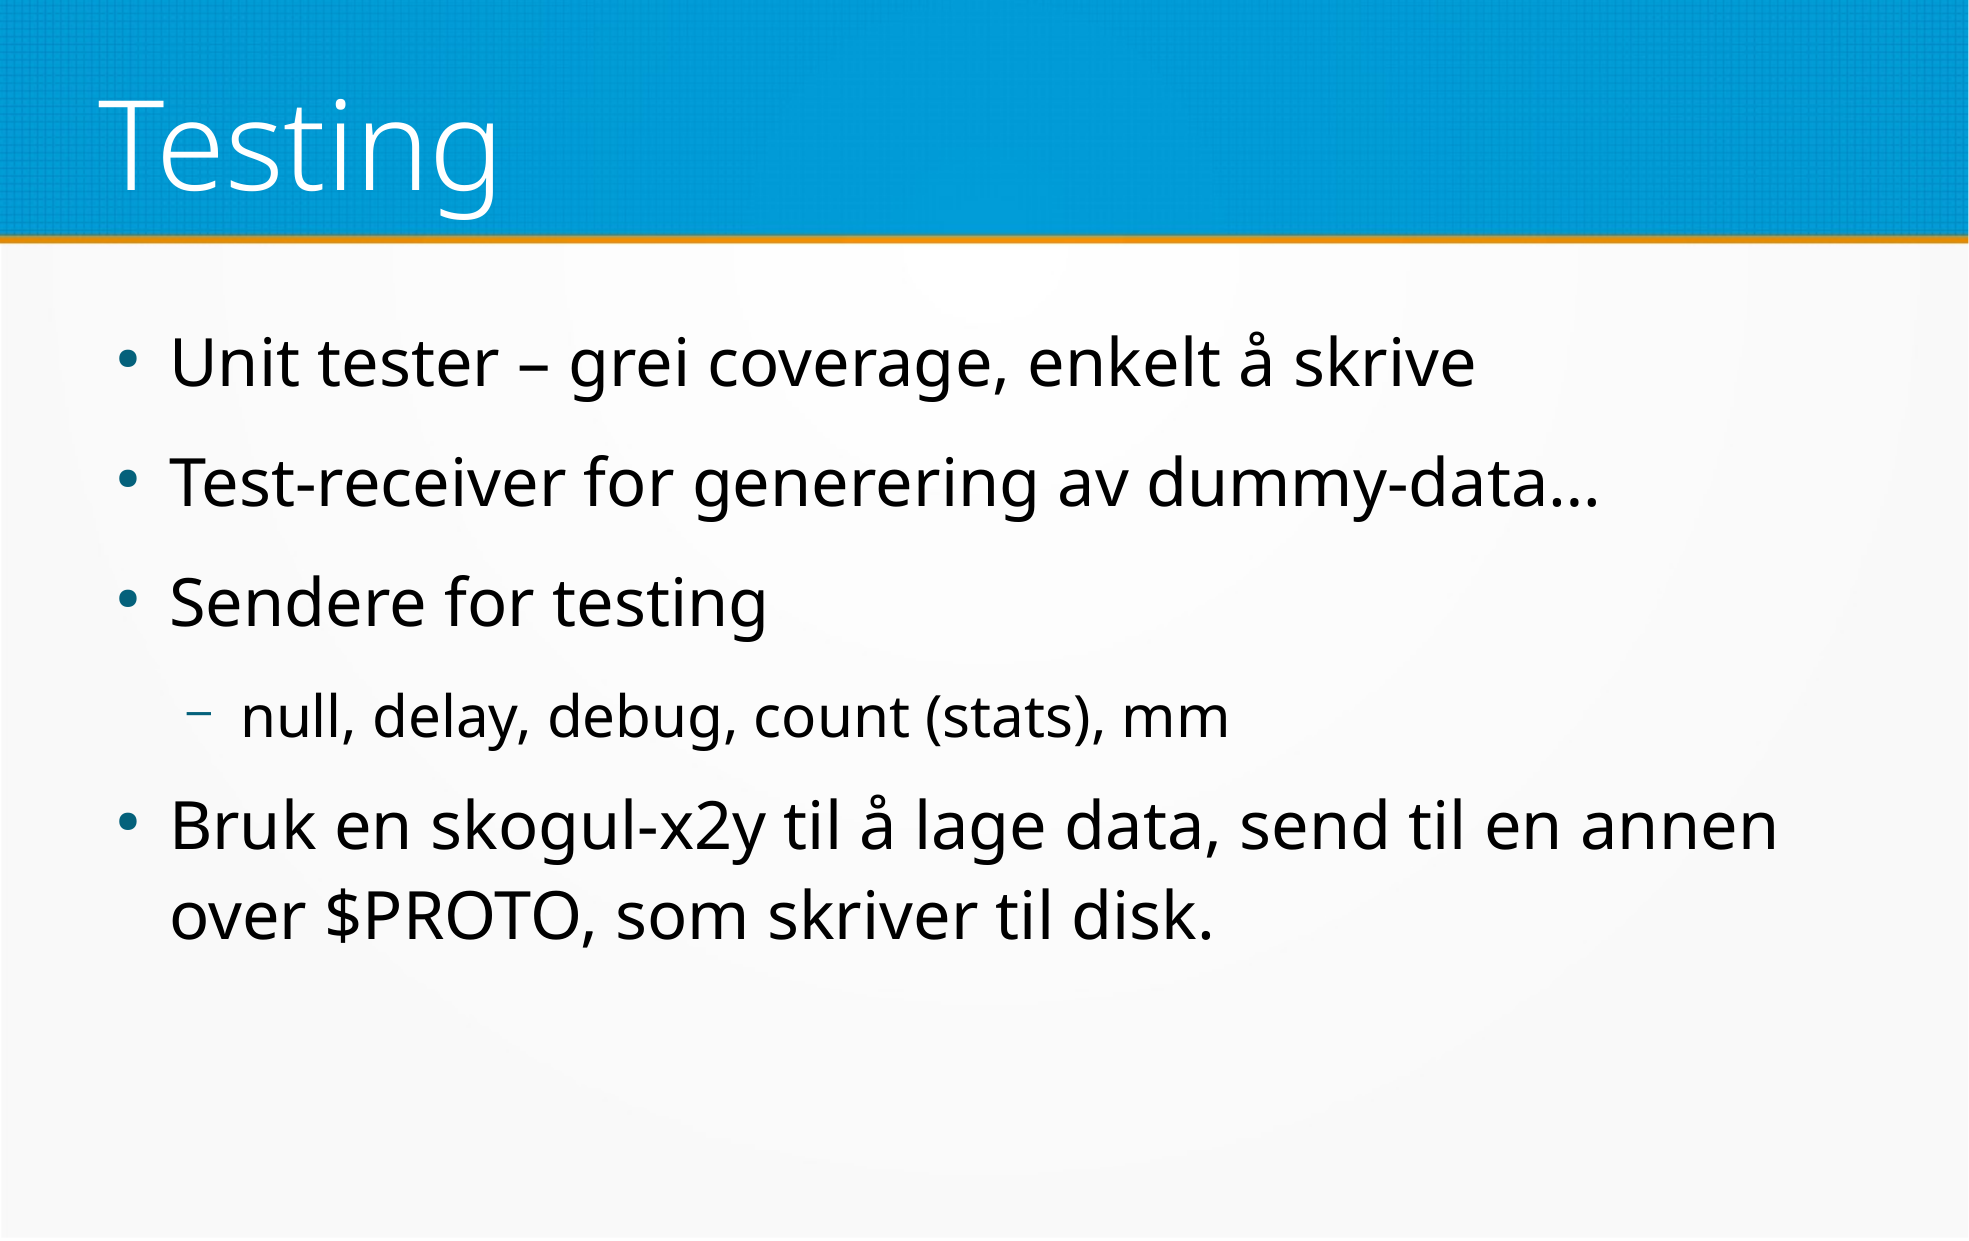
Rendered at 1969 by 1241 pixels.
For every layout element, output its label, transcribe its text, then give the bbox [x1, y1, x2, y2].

list Unit tester – grei coverage, enkelt å skrive Test-receiver for generering av dummy-data… Sendere for testing null, delay, debug, count (stats), mm Bruk en skogul-x2y til å lage data, send til en annen over $PROTO, som skriver til disk. [98, 315, 1861, 1081]
picture [0, 233, 1969, 1241]
title Testing [98, 19, 1870, 227]
